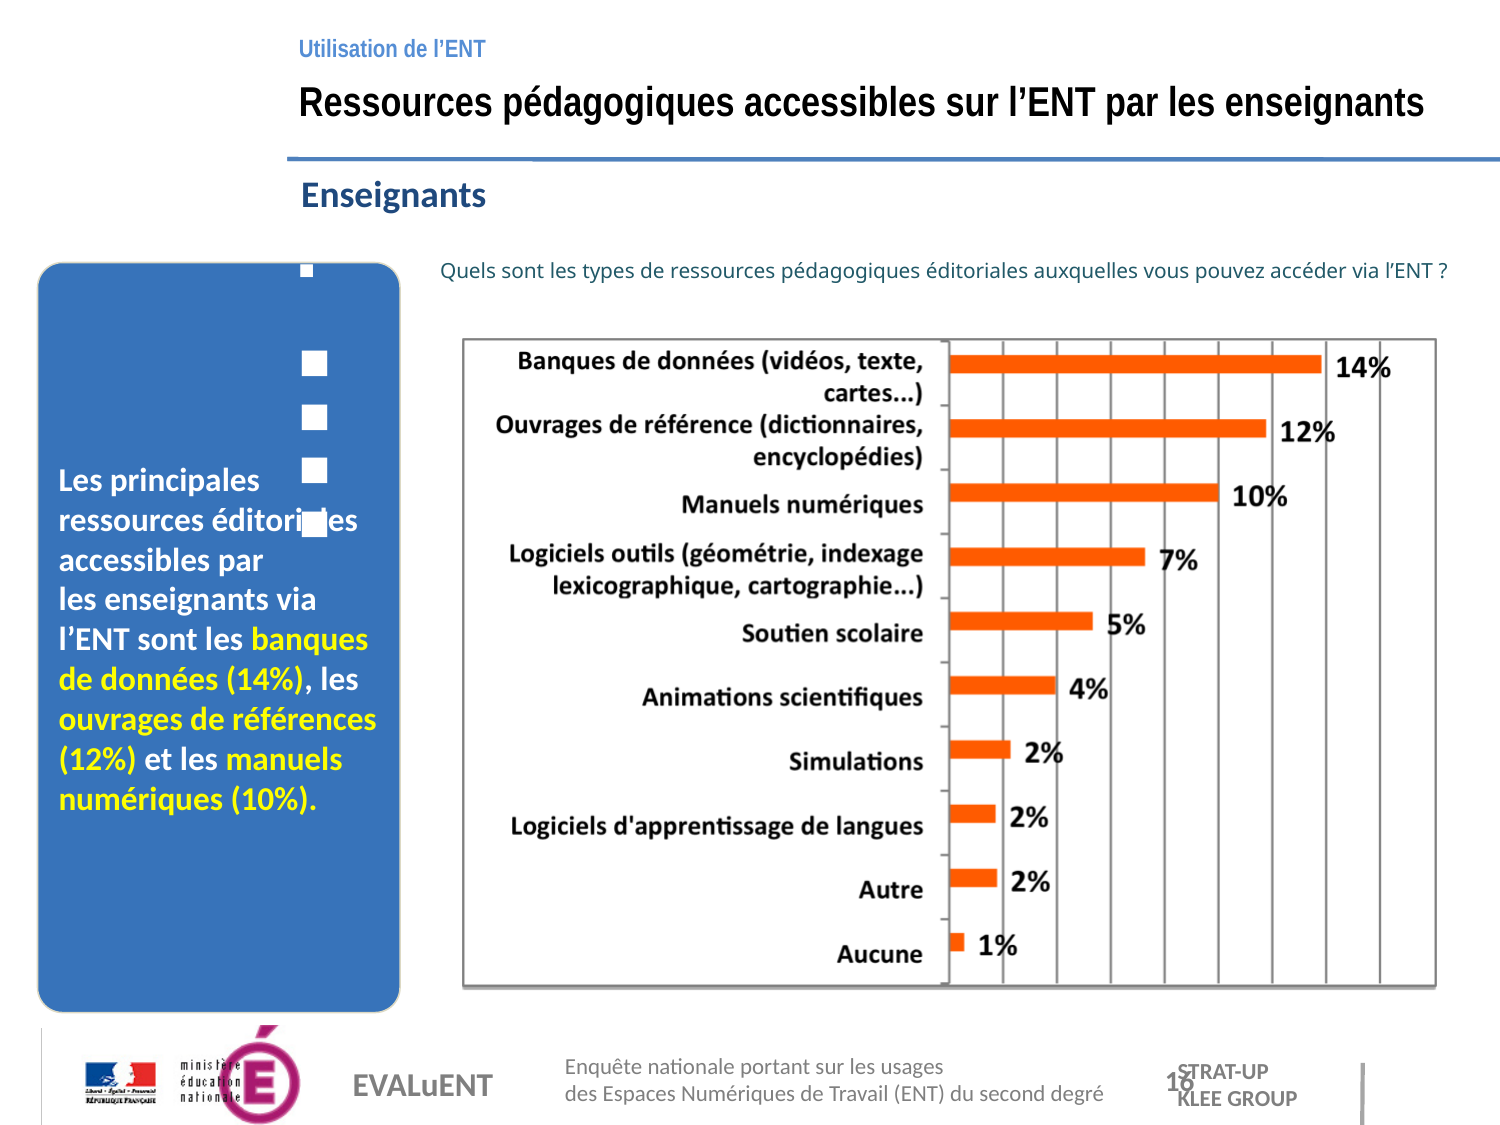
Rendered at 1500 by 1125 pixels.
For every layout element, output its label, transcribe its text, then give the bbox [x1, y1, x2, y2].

text_box Enseignants [286, 162, 504, 224]
text_box Quels sont les types de ressources pédagogiques éditoriales auxquelles vous pouvez accéder via l’ENT ? [425, 249, 1500, 319]
text_box Utilisation de l’ENT Ressources pédagogiques accessibles sur l’ENT par les enseignants [284, 25, 1455, 100]
picture [461, 337, 1438, 988]
text_box [1074, 1050, 1426, 1110]
text_box Les principales ressources éditoriales accessibles par les enseignants via l’ENT sont les banques de données (14%), les ouvrages de références (12%) et les manuels numériques (10%). [37, 262, 401, 1013]
